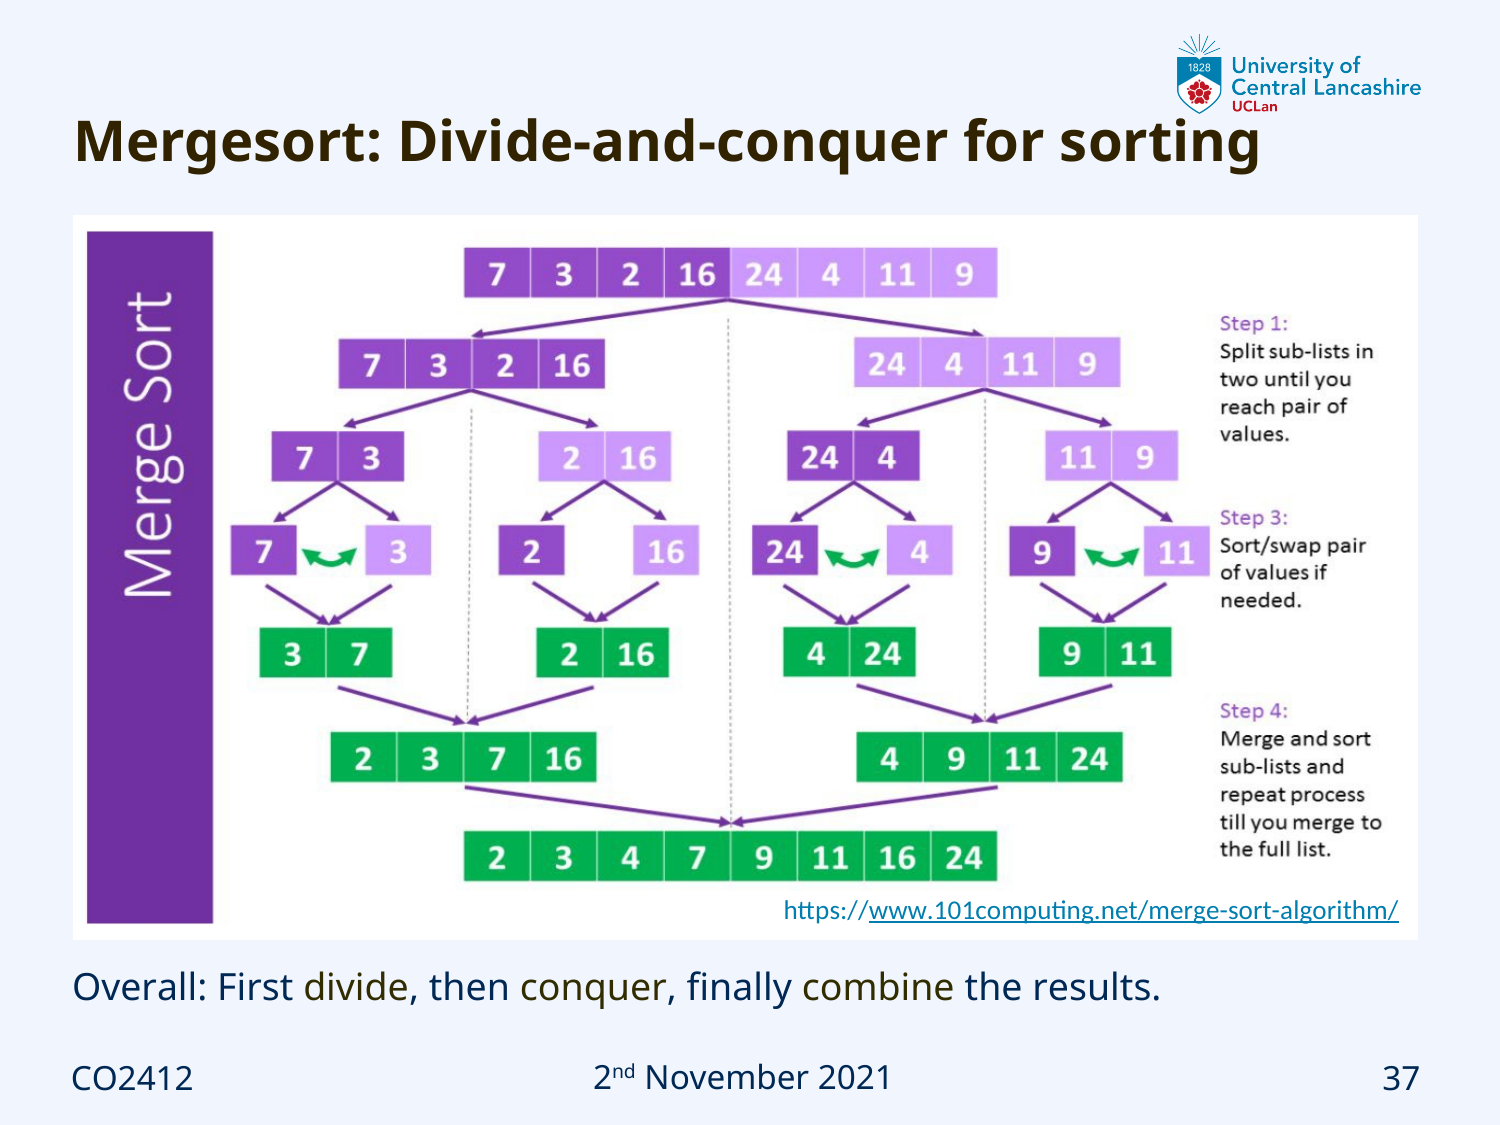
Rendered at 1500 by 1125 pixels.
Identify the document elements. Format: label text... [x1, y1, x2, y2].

text_box https://www.101computing.net/merge-sort-algorithm/ [781, 889, 1408, 925]
text_box Overall: First divide, then conquer, finally combine the results. [57, 955, 1414, 1016]
picture [1177, 34, 1421, 93]
title Mergesort: Divide-and-conquer for sorting [58, 93, 1475, 186]
picture [73, 215, 1418, 940]
